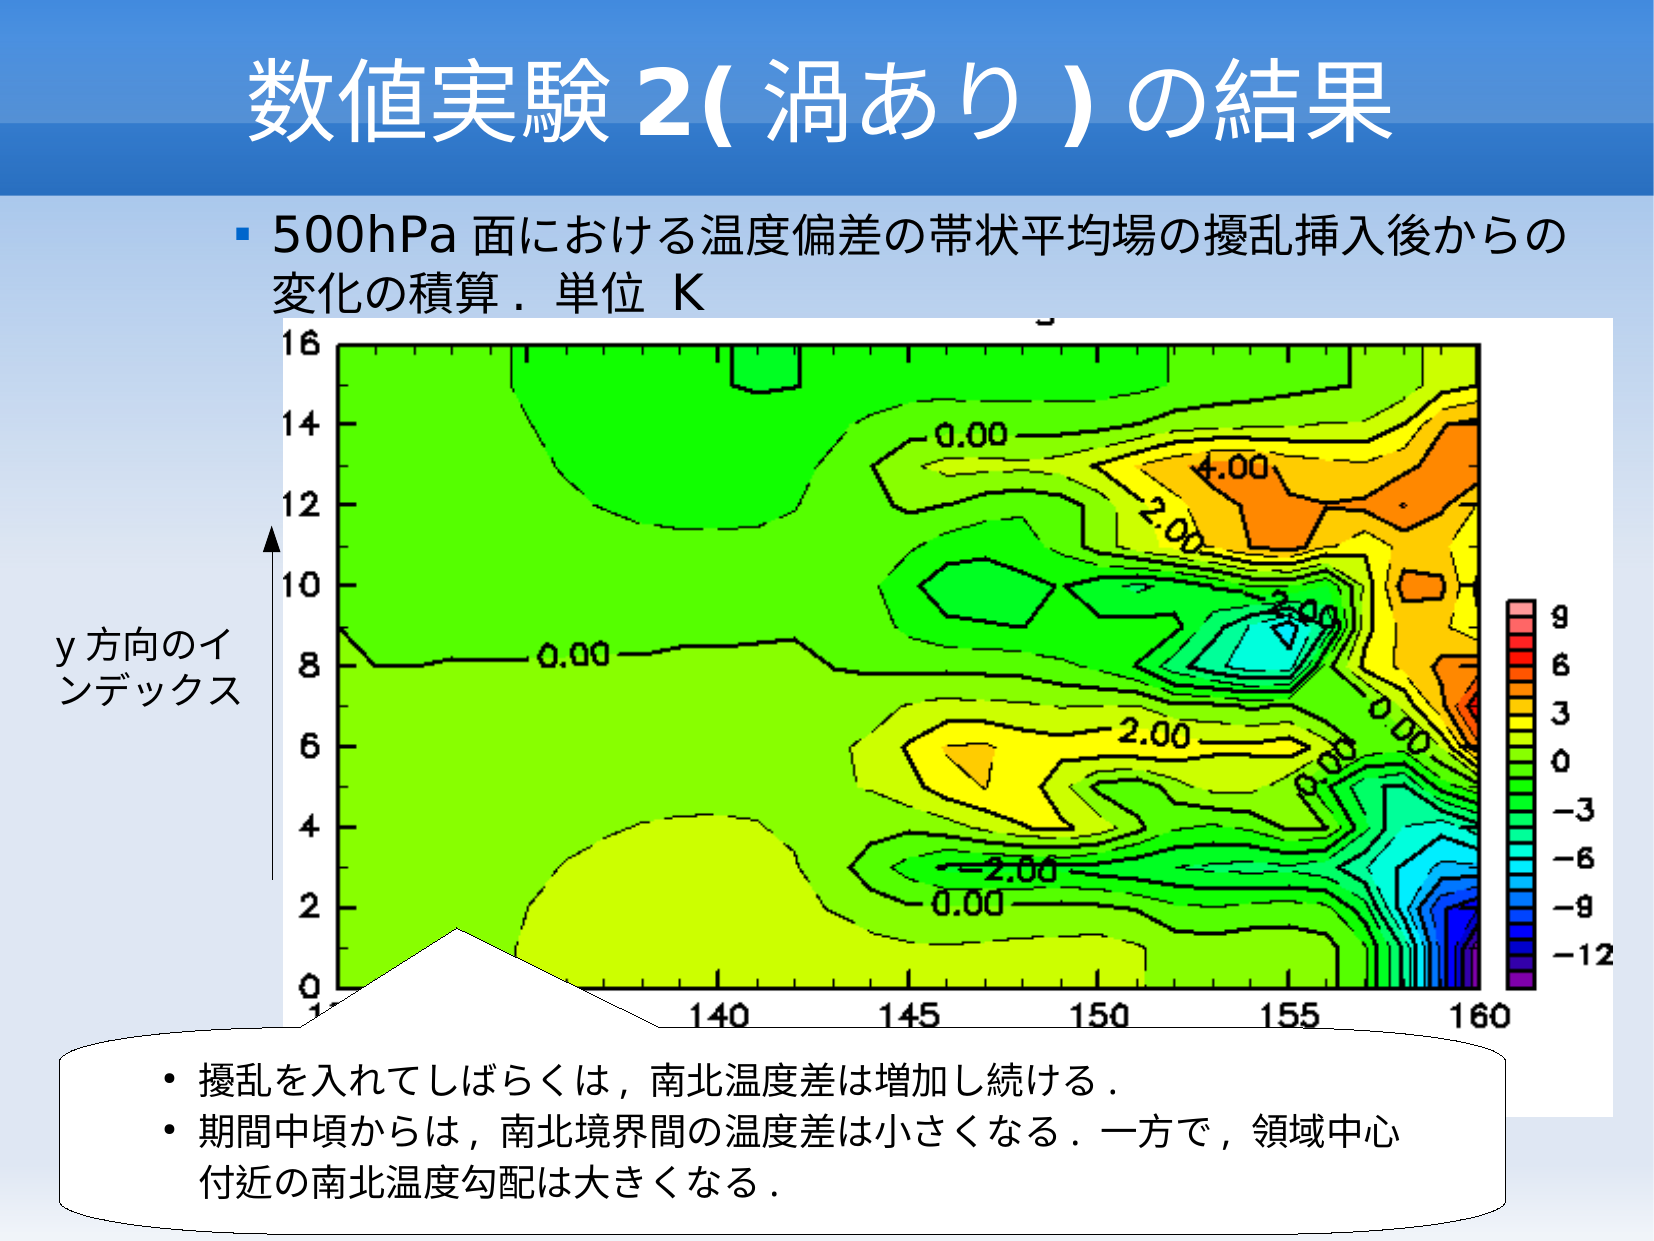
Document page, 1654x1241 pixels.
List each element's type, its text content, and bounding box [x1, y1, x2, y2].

list 500hPa面における温度偏差の帯状平均場の擾乱挿入後からの変化の積算. 単位 K [59, 206, 1589, 1010]
text_box 擾乱を入れてしばらくは, 南北温度差は増加し続ける. 期間中頃からは, 南北境界間の温度差は小さくなる. 一方で, 領域中心付近の南北温度勾配は大きくなる. [59, 927, 1506, 1235]
title 数値実験2(渦あり)の結果 [76, 7, 1565, 200]
picture [0, 0, 1654, 1241]
text_box y方向のインデックス [41, 610, 278, 804]
